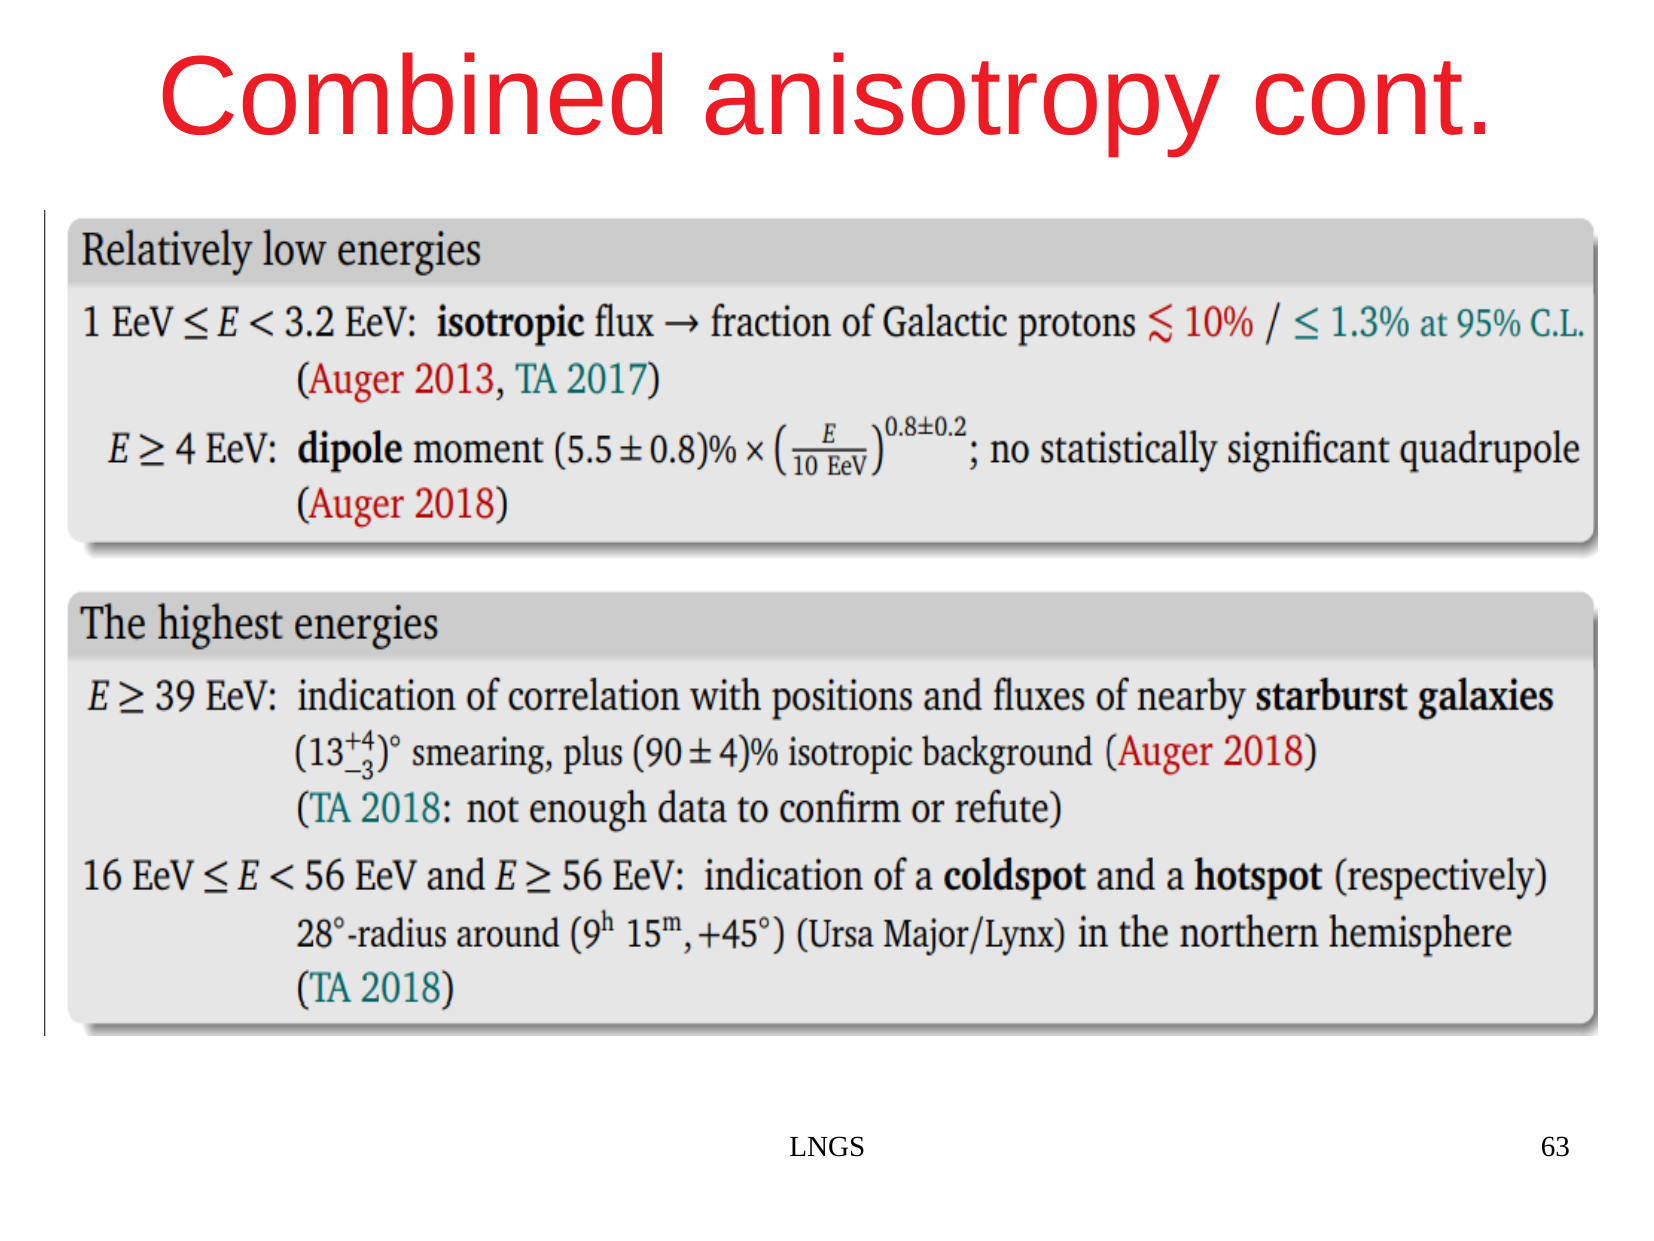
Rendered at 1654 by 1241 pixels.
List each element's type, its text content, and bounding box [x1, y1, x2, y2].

title Combined anisotropy cont. [82, 30, 1571, 161]
picture [44, 210, 1598, 1036]
